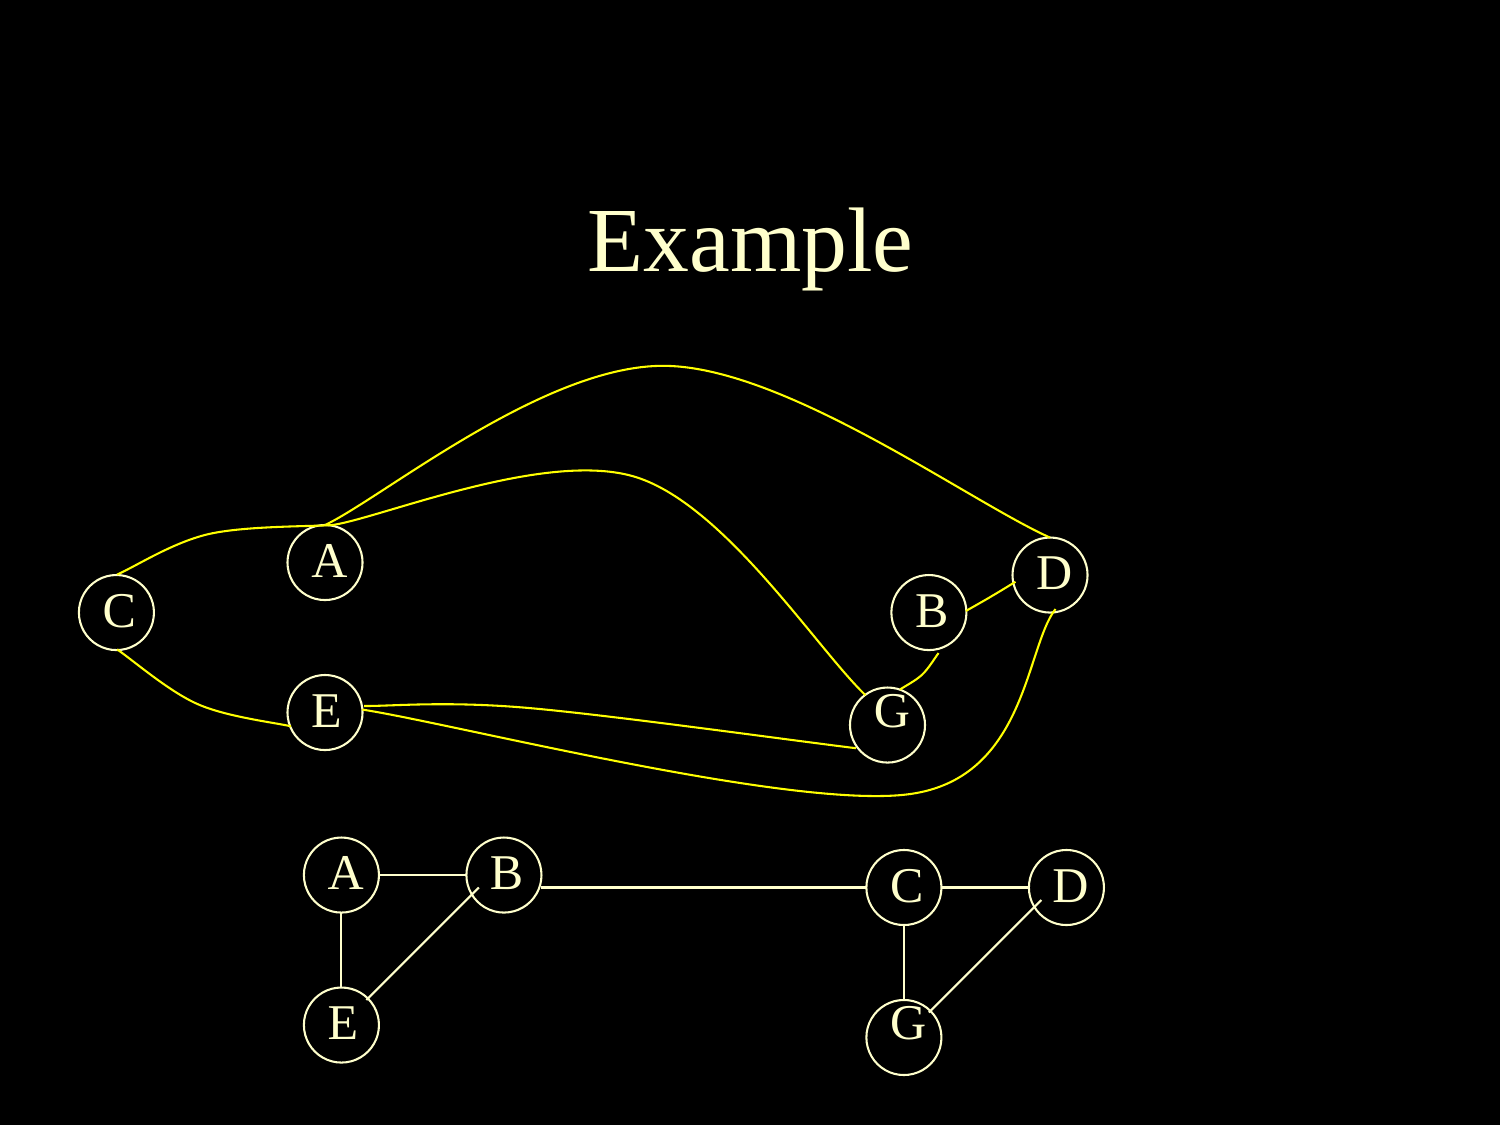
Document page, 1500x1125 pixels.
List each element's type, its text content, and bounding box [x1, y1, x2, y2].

text_box G [858, 674, 925, 746]
text_box E [296, 674, 357, 746]
text_box B [475, 837, 539, 909]
text_box B [900, 574, 964, 646]
text_box G [875, 987, 942, 1059]
title Example [22, 145, 1480, 336]
text_box D [1037, 849, 1104, 921]
text_box C [87, 574, 151, 646]
text_box A [312, 837, 379, 909]
text_box E [312, 987, 373, 1059]
text_box A [296, 524, 363, 596]
text_box C [875, 849, 939, 921]
text_box D [1021, 537, 1088, 609]
